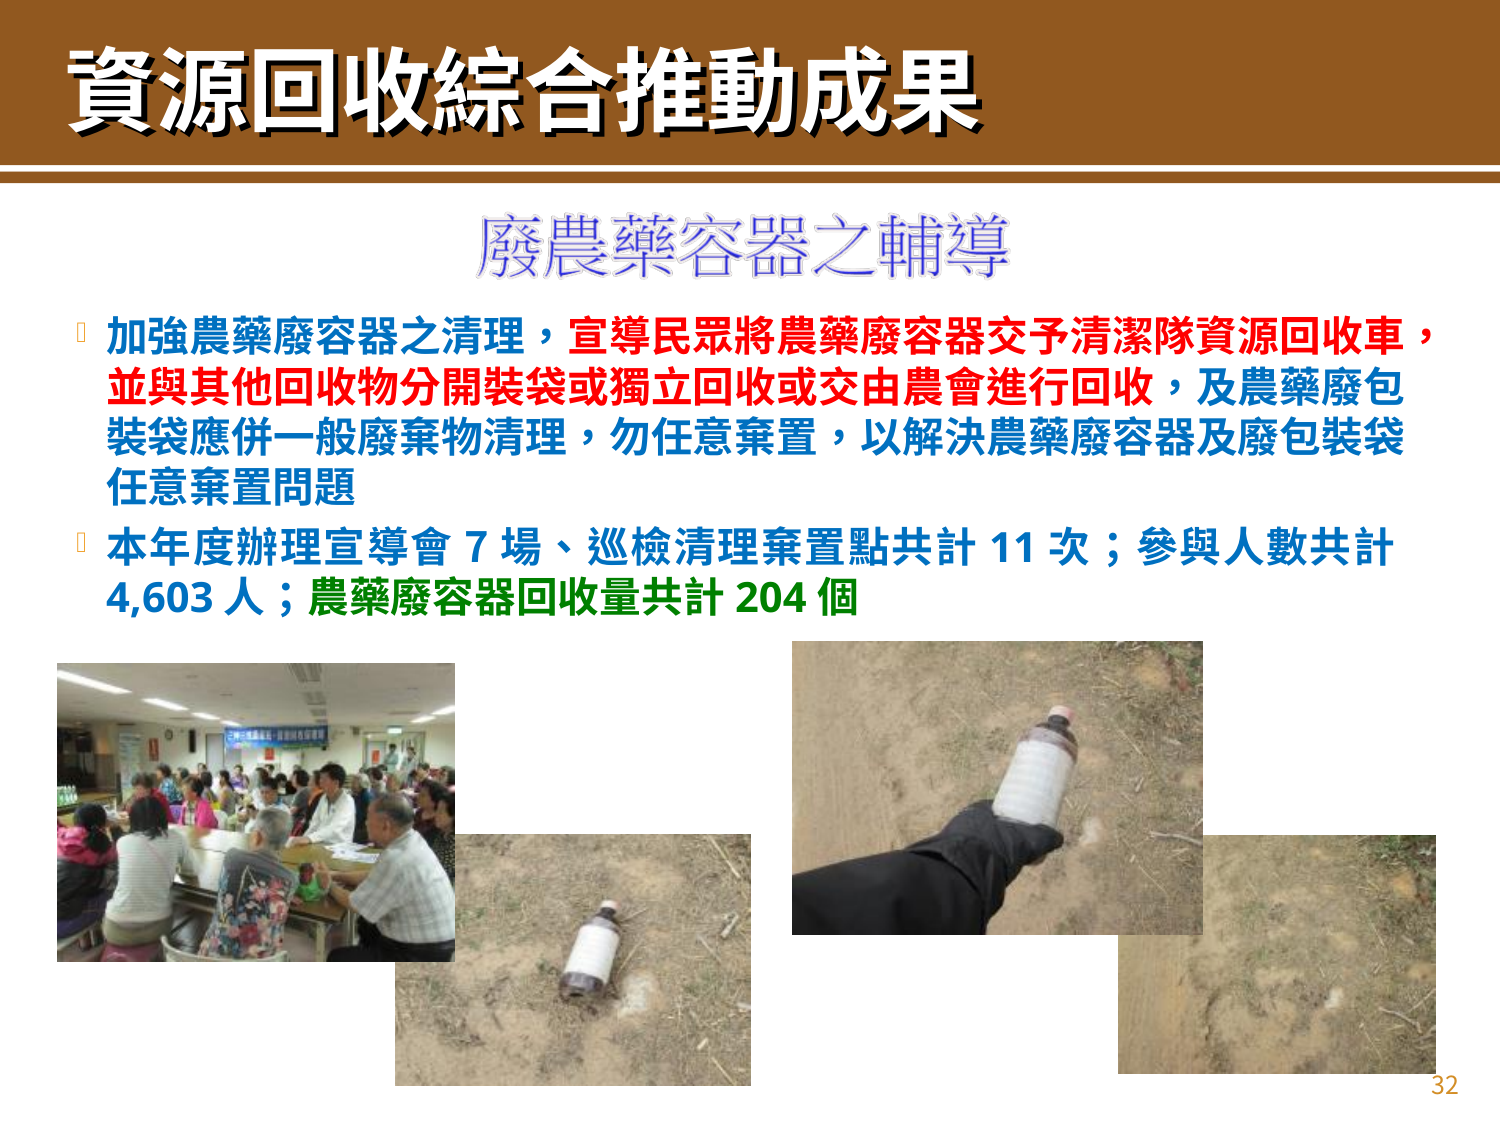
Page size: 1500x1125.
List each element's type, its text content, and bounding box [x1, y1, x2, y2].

picture [792, 641, 1436, 1074]
text_box <編號> [1350, 1061, 1475, 1103]
picture [26, 194, 1460, 291]
picture [57, 663, 751, 1086]
text_box 加強農藥廢容器之清理，宣導民眾將農藥廢容器交予清潔隊資源回收車，並與其他回收物分開裝袋或獨立回收或交由農會進行回收，及農藥廢包裝袋應併一般廢棄物清理，勿任意棄置，以解決農藥廢容器及廢包裝袋任意棄置問題 本年度辦理宣導會7場、巡檢清理棄置點共計11次；參與人數共計4,603人；農藥廢容器回收量共計204個 [61, 302, 1421, 630]
title 資源回收綜合推動成果 [50, 19, 1476, 157]
